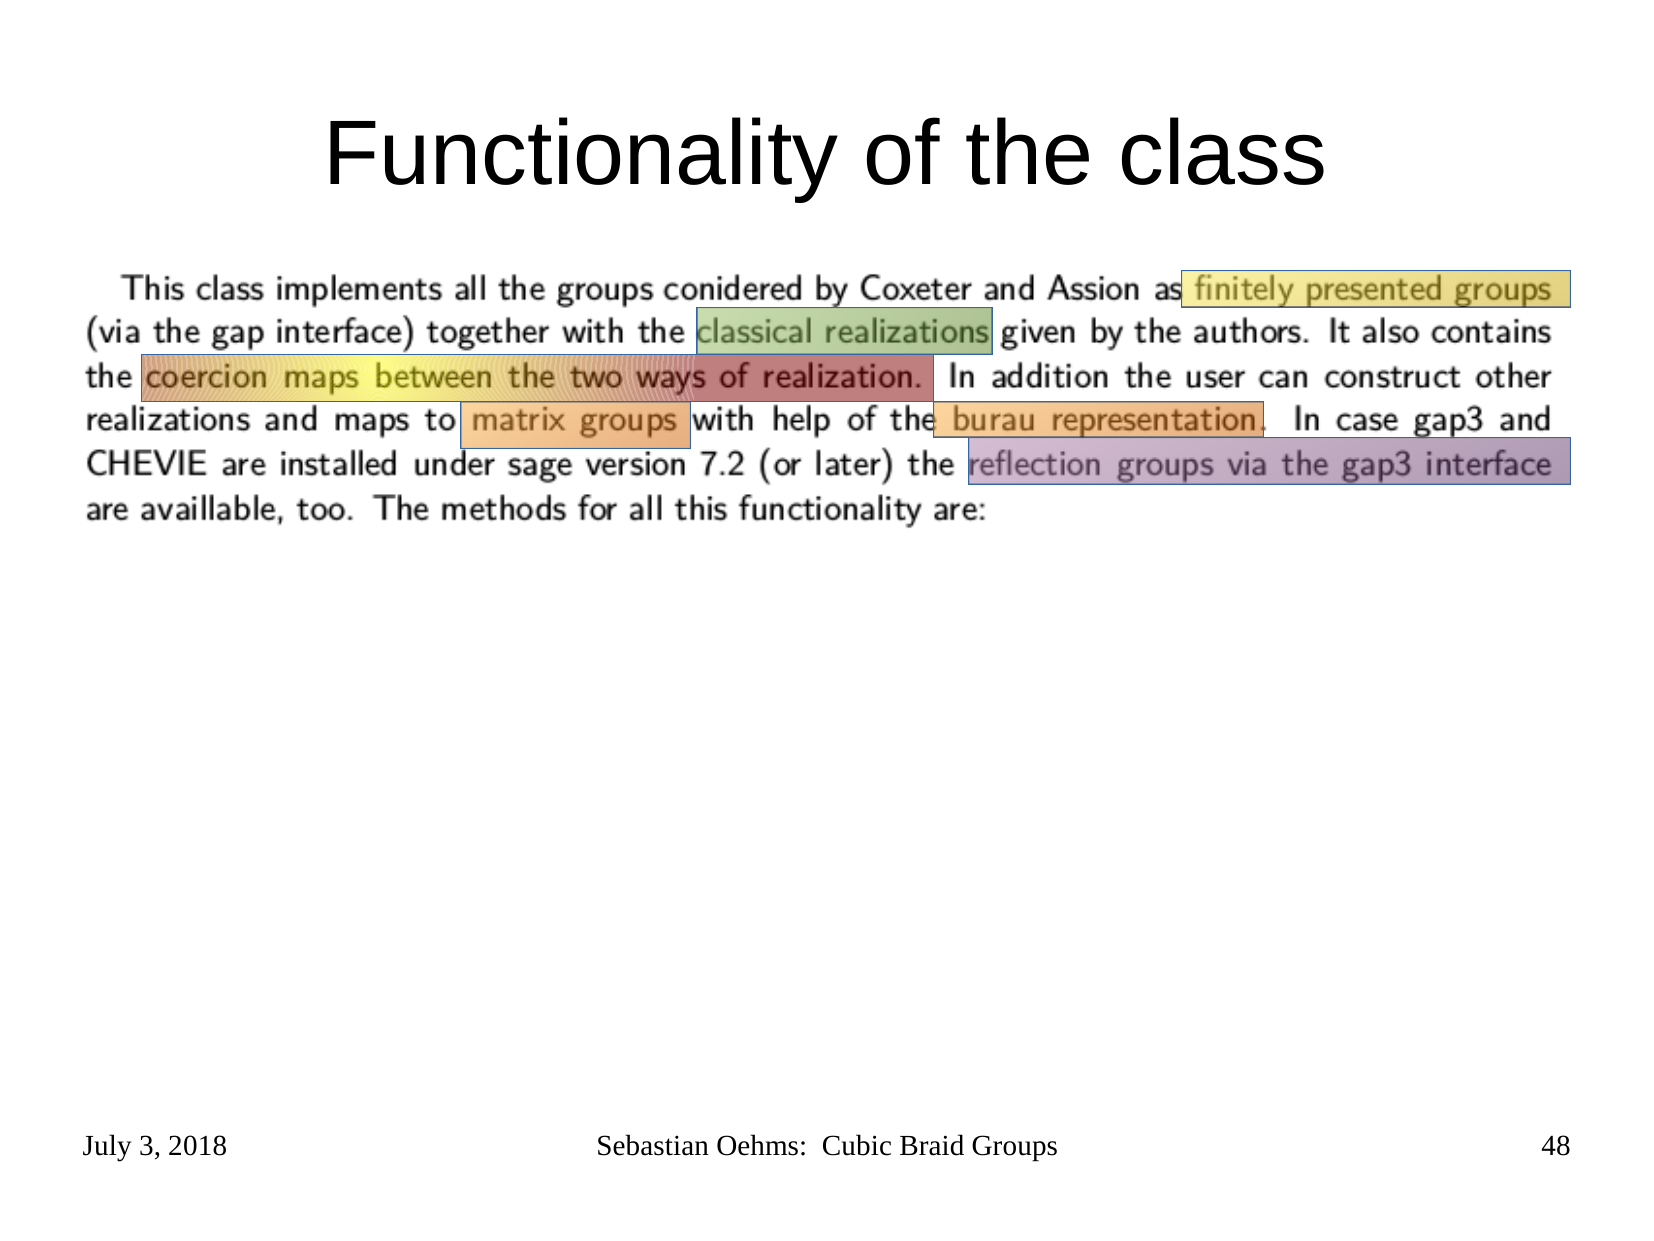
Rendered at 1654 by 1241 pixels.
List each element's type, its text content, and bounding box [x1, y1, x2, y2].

text_box [141, 307, 1571, 485]
picture [82, 269, 1571, 532]
text_box [1181, 270, 1571, 308]
title Functionality of the class [82, 49, 1571, 257]
